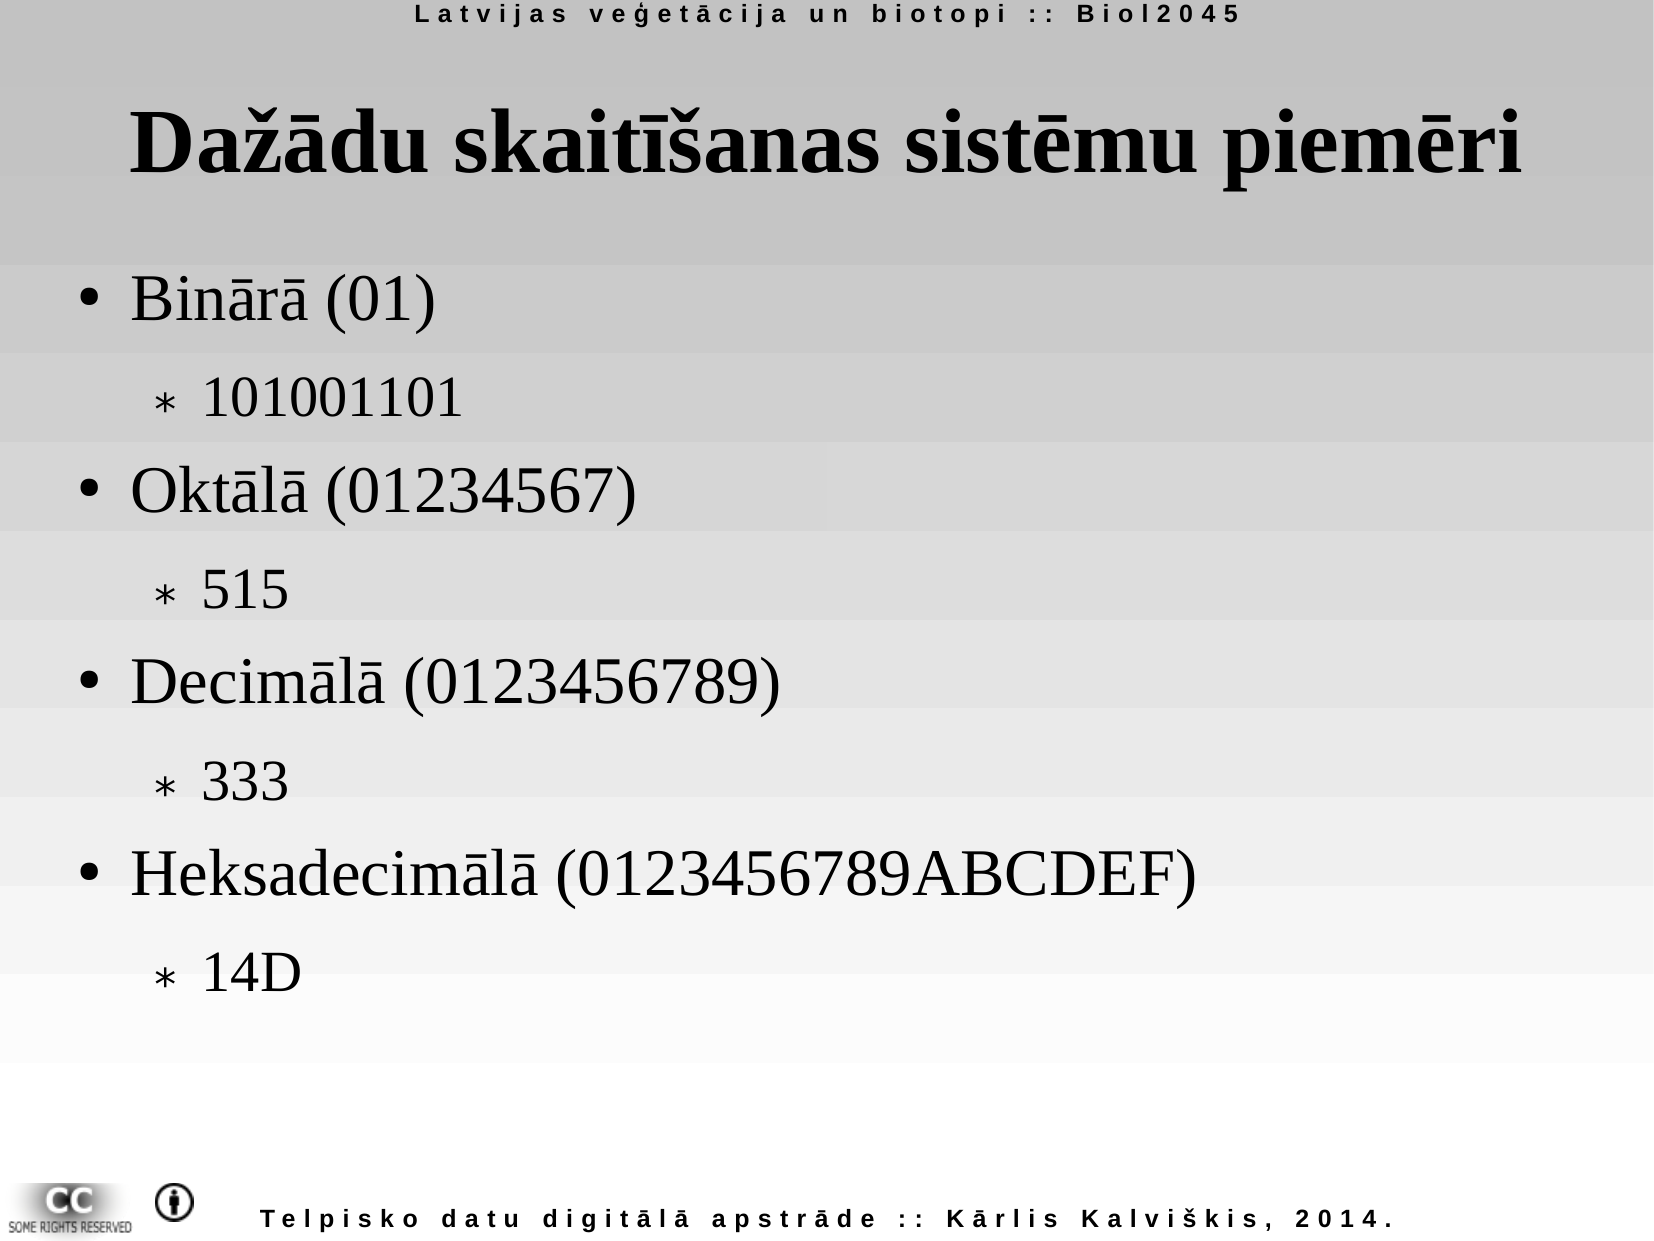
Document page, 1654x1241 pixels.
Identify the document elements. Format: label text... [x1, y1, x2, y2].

picture [0, 0, 1654, 1241]
list Binārā (01) 101001101 Oktālā (01234567) 515 Decimālā (0123456789) 333 Heksadecimālā (0123456789ABCDEF) 14D [59, 261, 1596, 1175]
title Dažādu skaitīšanas sistēmu piemēri [59, 37, 1596, 246]
